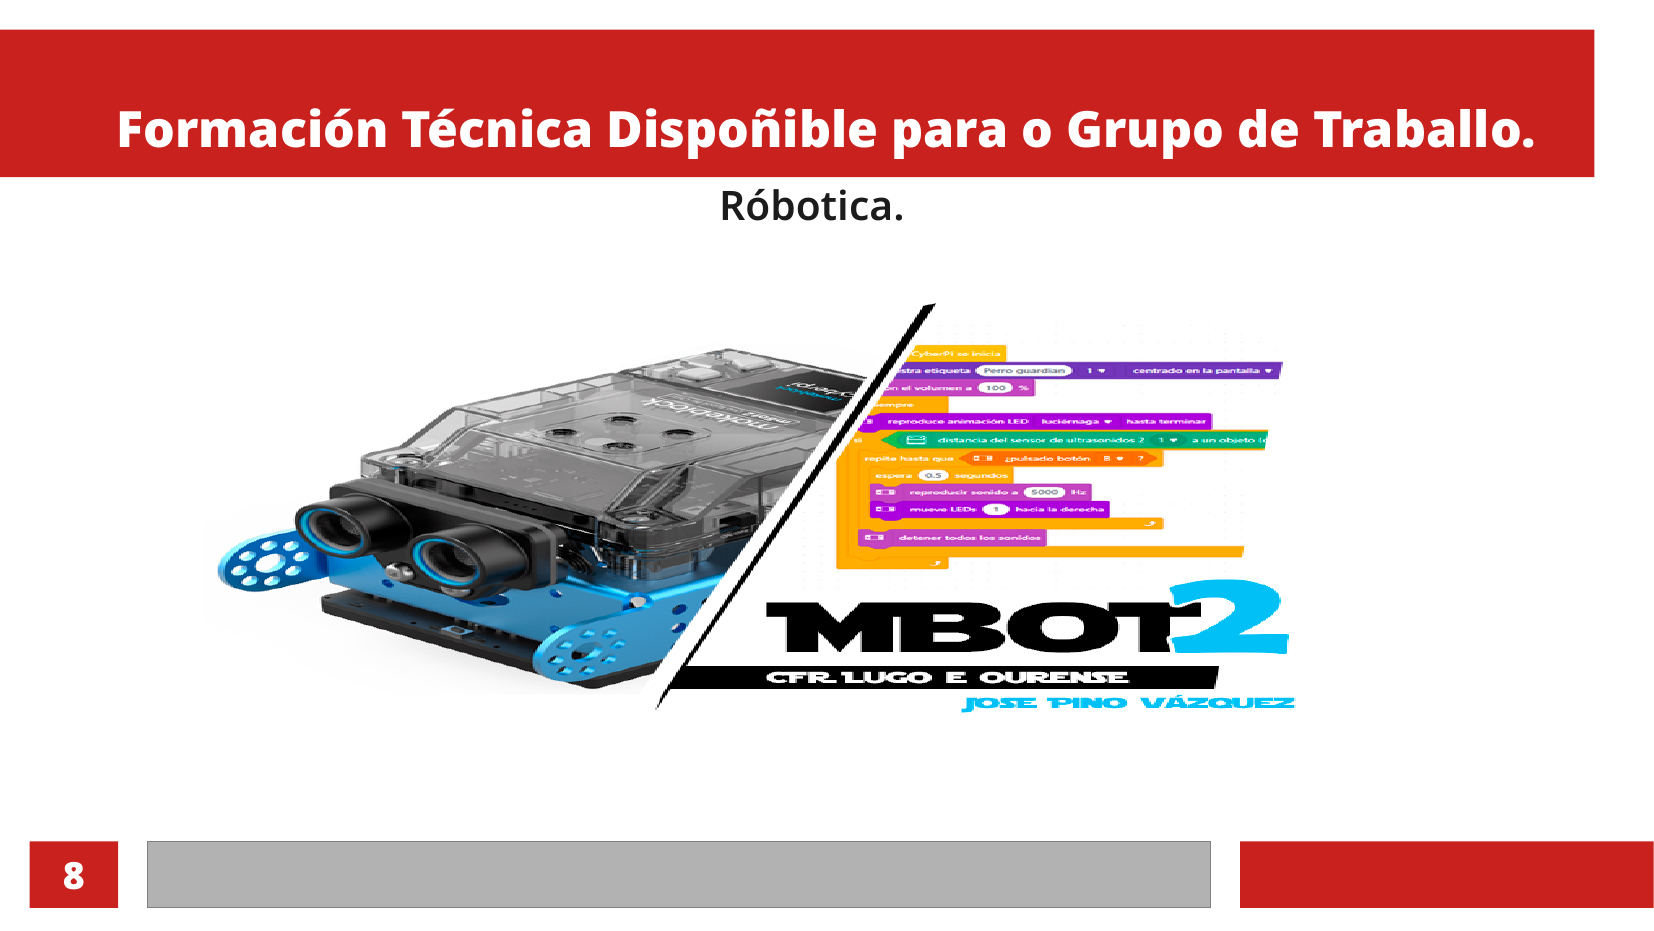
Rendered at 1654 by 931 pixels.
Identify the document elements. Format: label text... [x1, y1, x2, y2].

picture [35, 236, 1595, 827]
title Formación Técnica Dispoñible para o Grupo de Traballo. [59, 44, 1595, 163]
list Róbotica. [59, 177, 1565, 236]
